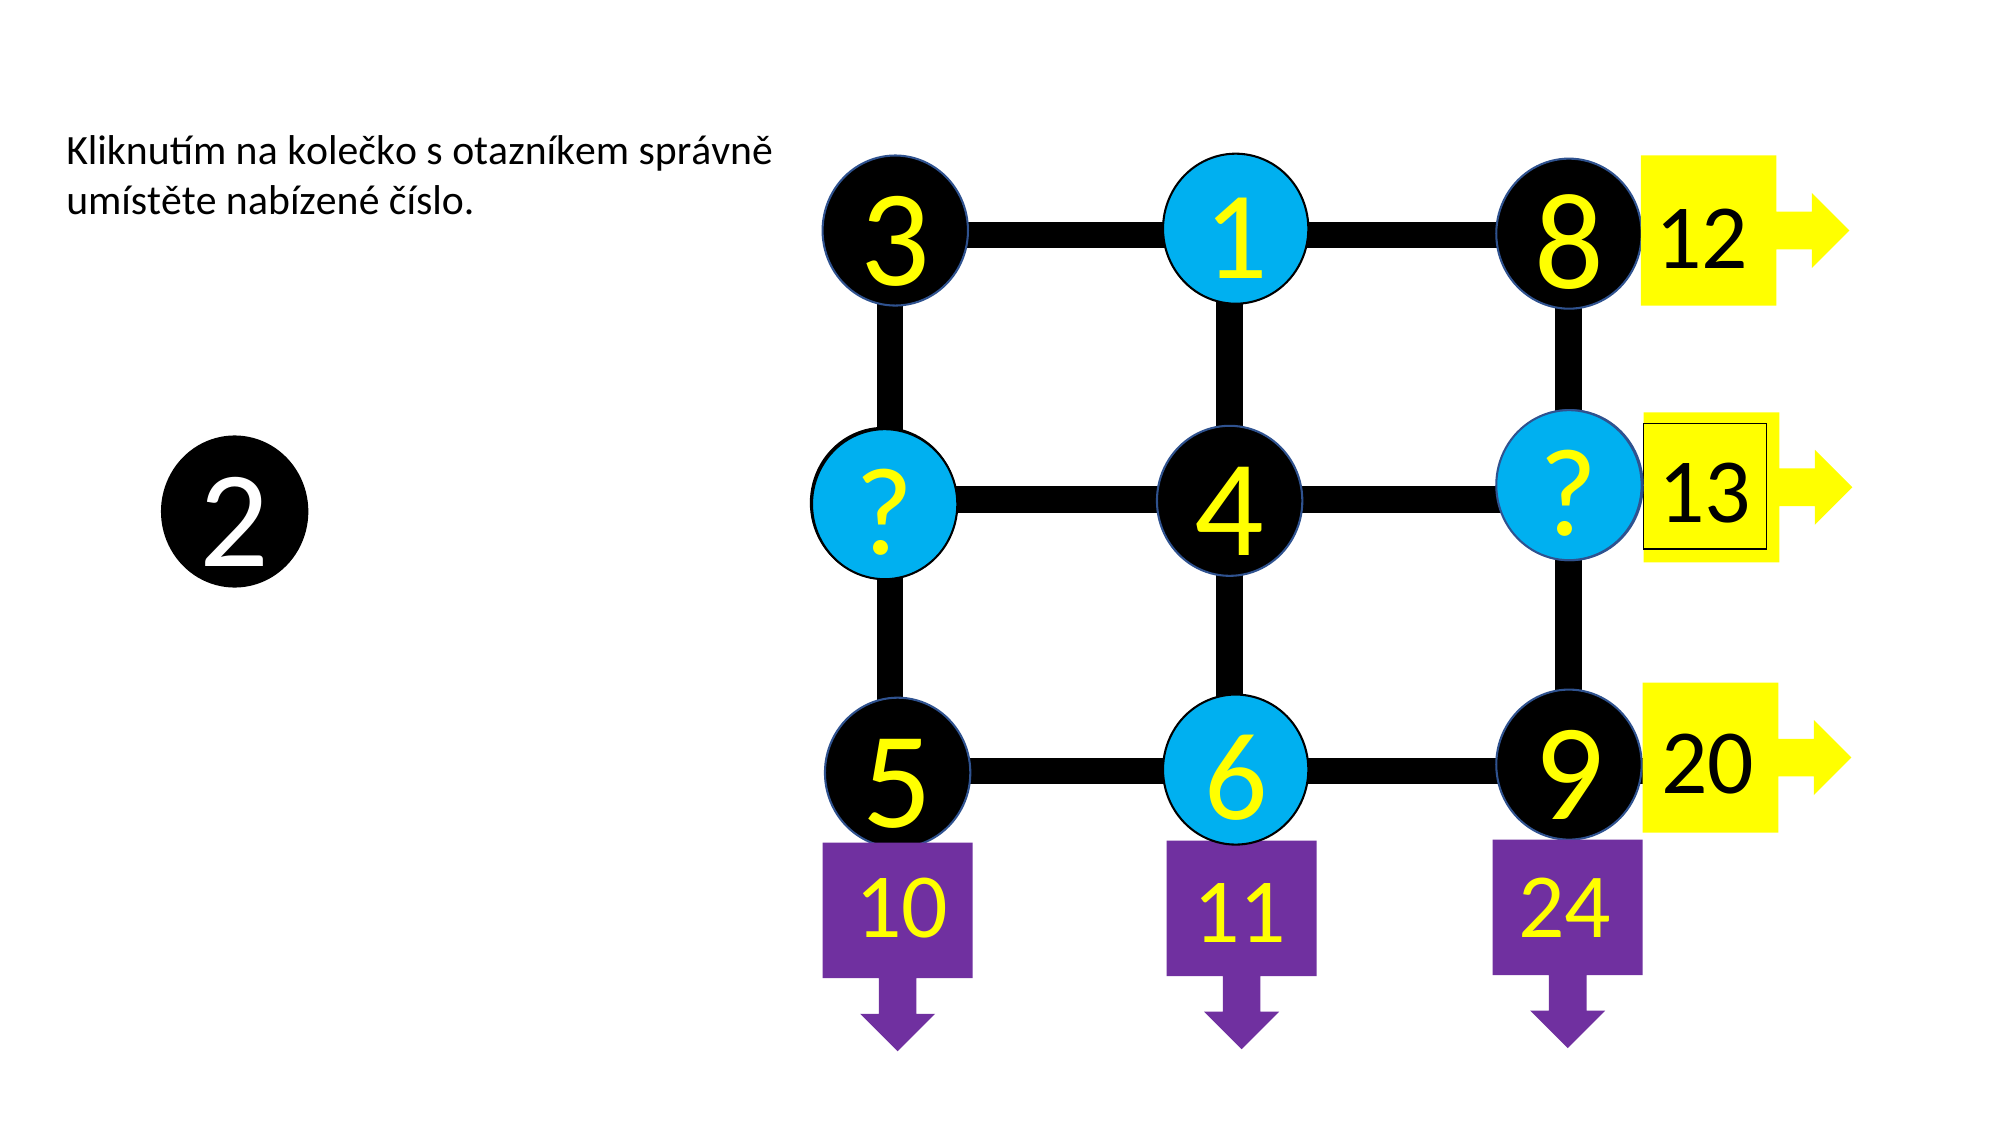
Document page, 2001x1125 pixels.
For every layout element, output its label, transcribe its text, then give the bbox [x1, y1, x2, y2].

text_box [1640, 155, 1850, 306]
text_box 10 [840, 837, 964, 964]
text_box [967, 223, 1165, 248]
text_box 2 [161, 436, 308, 587]
text_box [956, 487, 1158, 512]
text_box [1302, 487, 1500, 512]
text_box [1643, 412, 1853, 563]
text_box 11 [1178, 842, 1302, 969]
text_box [970, 759, 1164, 784]
text_box 6 [1163, 694, 1309, 845]
text_box 5 [824, 697, 971, 837]
text_box 8 [1496, 158, 1640, 309]
text_box 1 [1163, 153, 1309, 304]
text_box 9 [1496, 689, 1642, 837]
text_box [1216, 575, 1242, 697]
text_box [822, 842, 973, 1052]
text_box 20 [1646, 694, 1769, 820]
text_box ? [1496, 410, 1642, 561]
text_box [1216, 302, 1242, 426]
text_box [1492, 839, 1643, 1049]
text_box [877, 304, 903, 430]
text_box [877, 578, 903, 700]
text_box Kliknutím na kolečko s otazníkem správně umístěte nabízené číslo. [51, 114, 789, 231]
text_box 12 [1640, 169, 1764, 295]
text_box 3 [822, 155, 968, 306]
text_box [1640, 682, 1852, 833]
text_box [1166, 840, 1317, 1050]
text_box 13 [1643, 423, 1767, 550]
text_box 24 [1503, 837, 1627, 964]
text_box [1308, 759, 1498, 784]
text_box ? [812, 429, 958, 580]
text_box [1556, 308, 1581, 411]
text_box 4 [1156, 425, 1303, 576]
text_box [1556, 560, 1581, 690]
text_box [1307, 223, 1497, 248]
